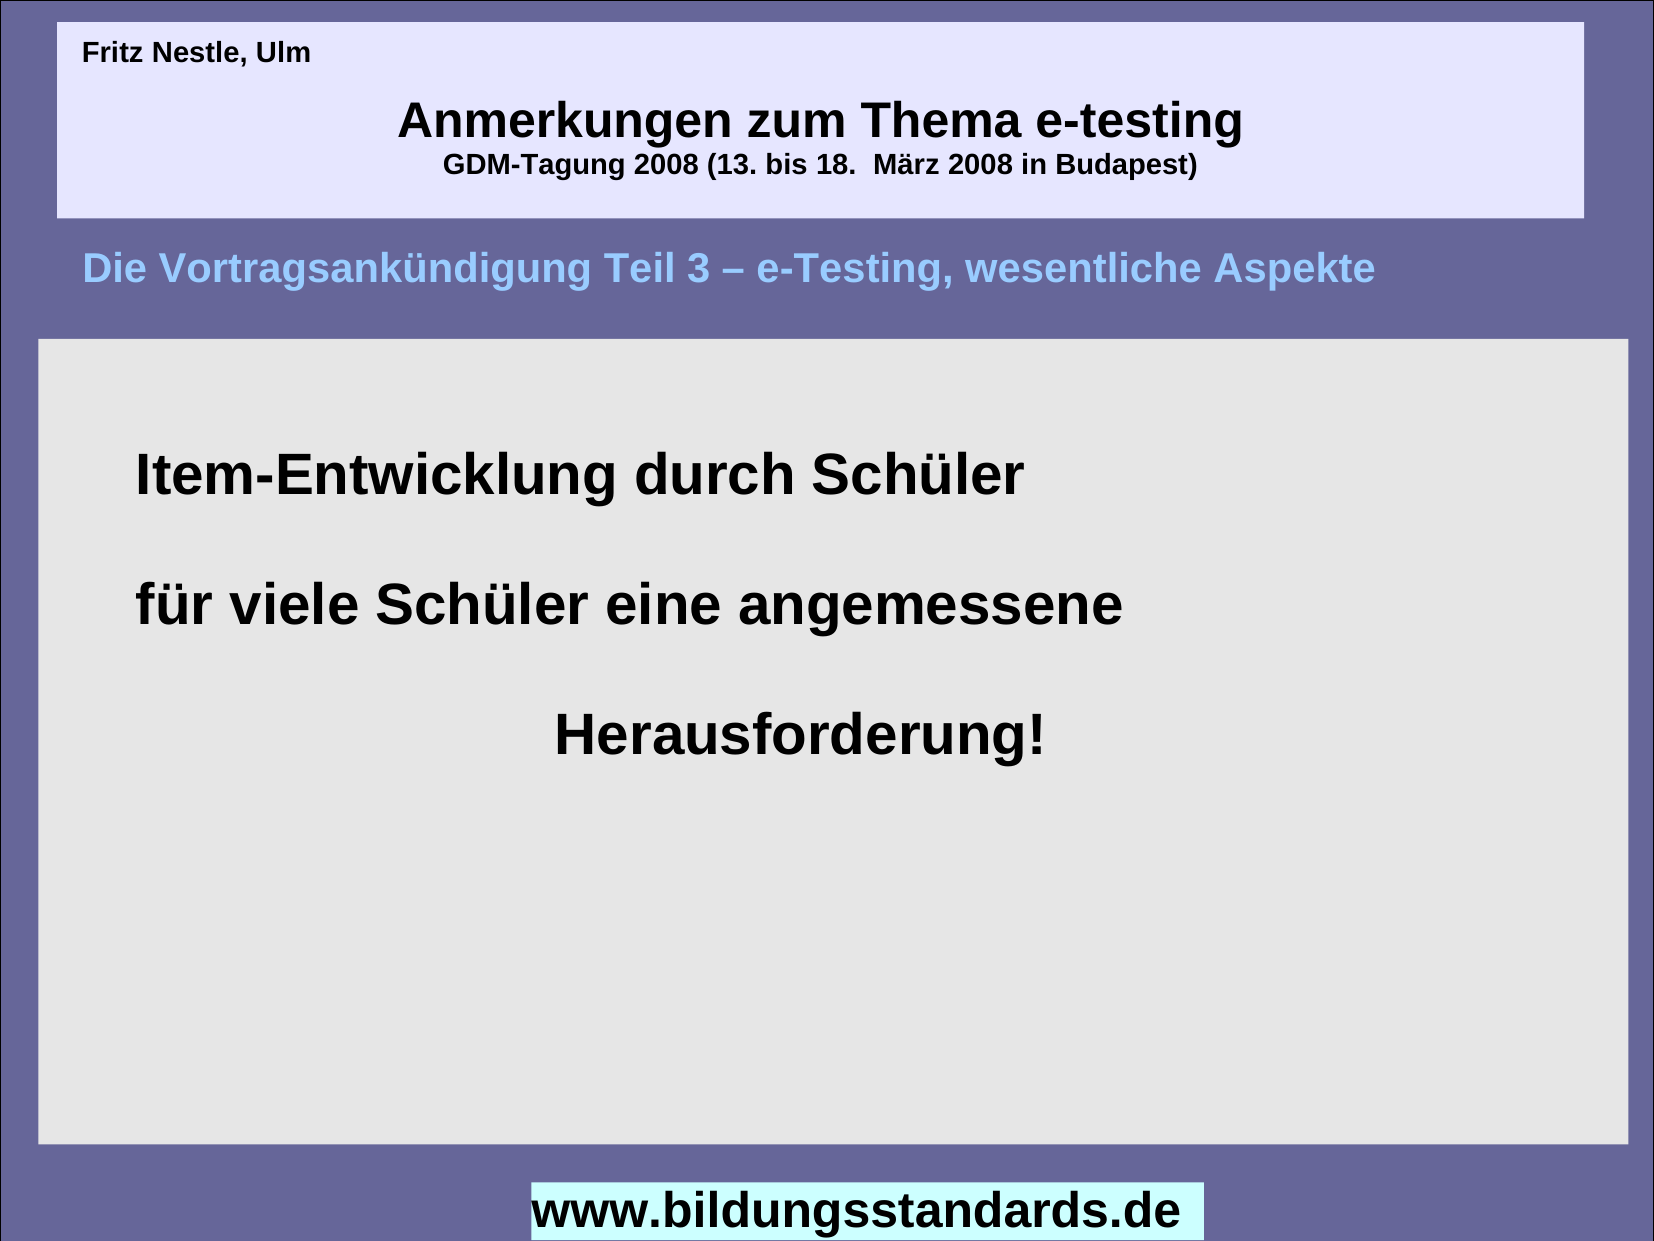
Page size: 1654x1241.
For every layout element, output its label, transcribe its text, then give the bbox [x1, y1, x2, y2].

text_box Die Vortragsankündigung Teil 3 – e-Testing, wesentliche Aspekte [82, 244, 1423, 295]
text_box www.bildungsstandards.de [531, 1182, 1204, 1241]
text_box [0, 0, 1654, 1241]
text_box Fritz Nestle, Ulm Anmerkungen zum Thema e-testing GDM-Tagung 2008 (13. bis 18. März 2008 in Budapest) [57, 22, 1585, 219]
text_box Item-Entwicklung durch Schüler für viele Schüler eine angemessene Herausforderung! [38, 338, 1629, 1145]
